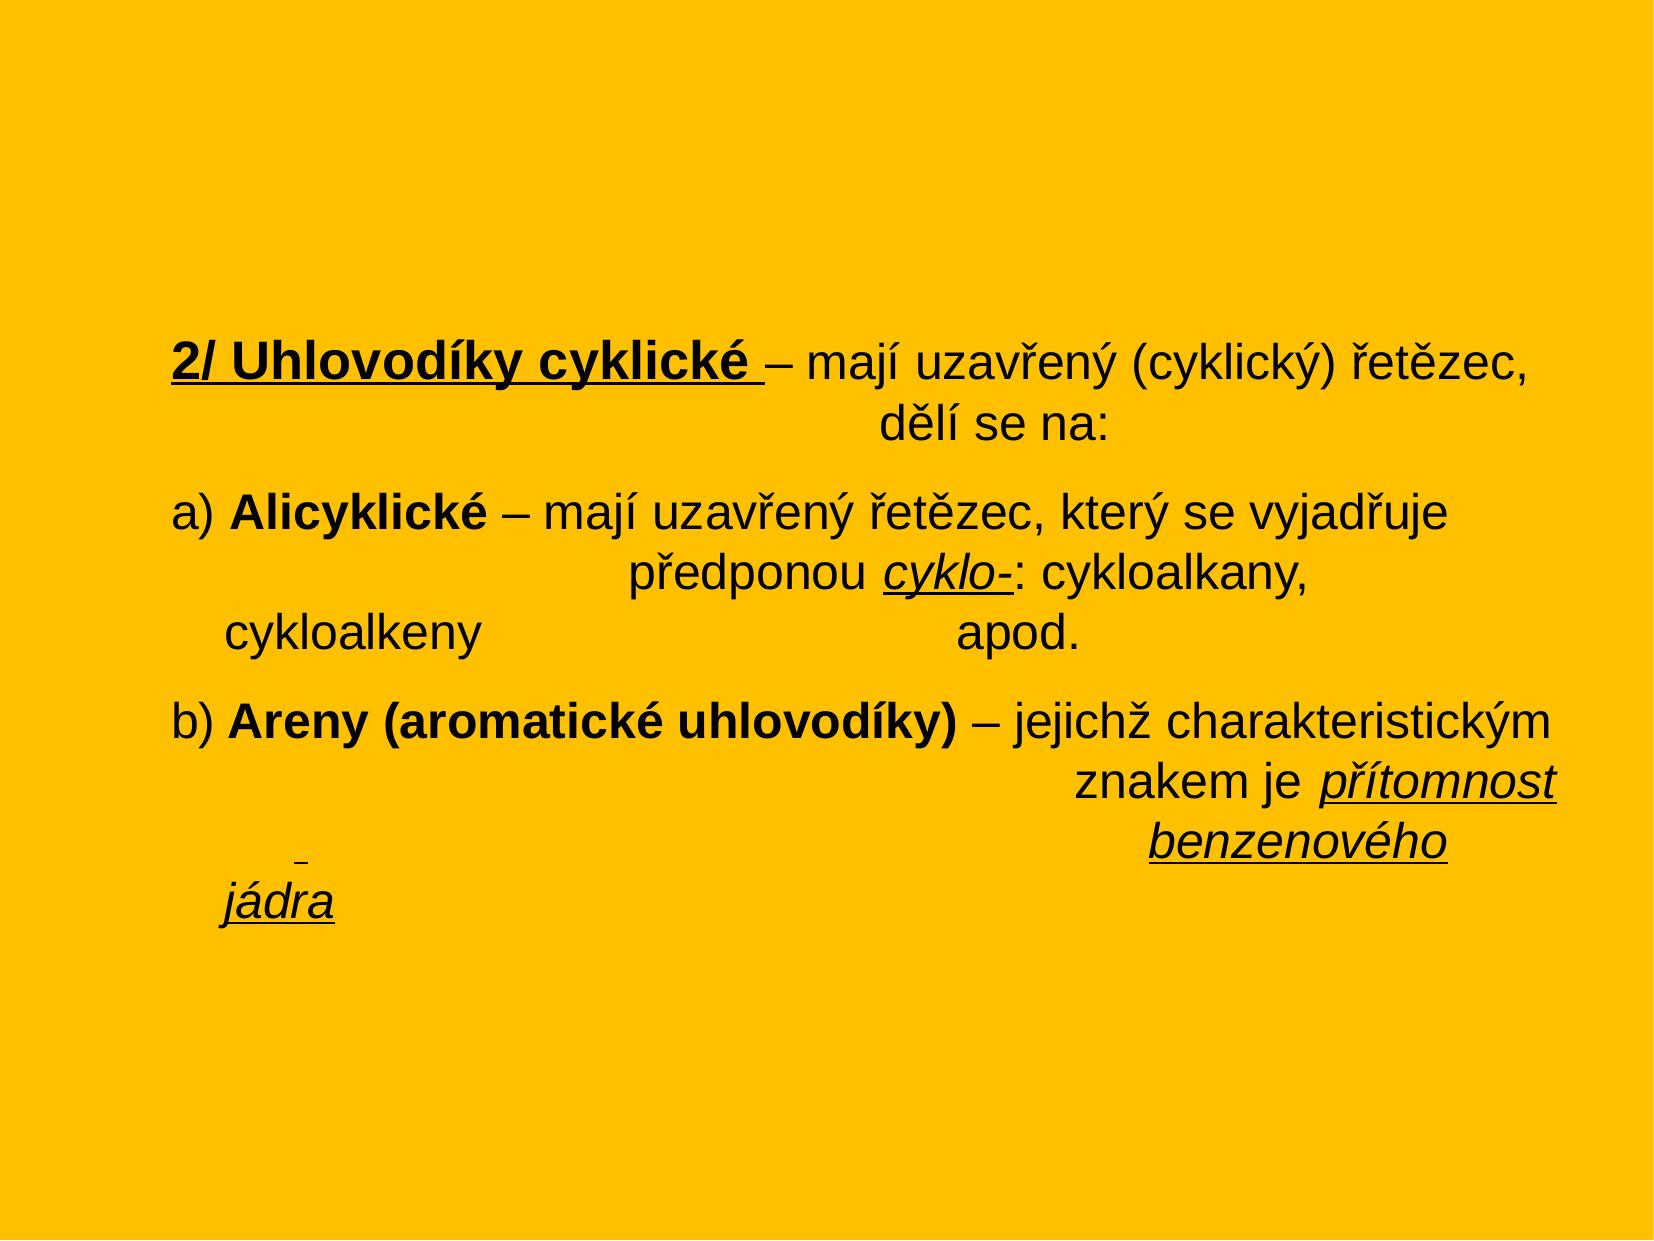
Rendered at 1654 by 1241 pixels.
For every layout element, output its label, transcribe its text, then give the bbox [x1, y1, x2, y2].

list 2/ Uhlovodíky cyklické – mají uzavřený (cyklický) řetězec, dělí se na: a) Alicyklické – mají uzavřený řetězec, který se vyjadřuje předponou cyklo-: cykloalkany, cykloalkeny apod. b) Areny (aromatické uhlovodíky) – jejichž charakteristickým znakem je přítomnost benzenového jádra [82, 324, 1571, 1144]
